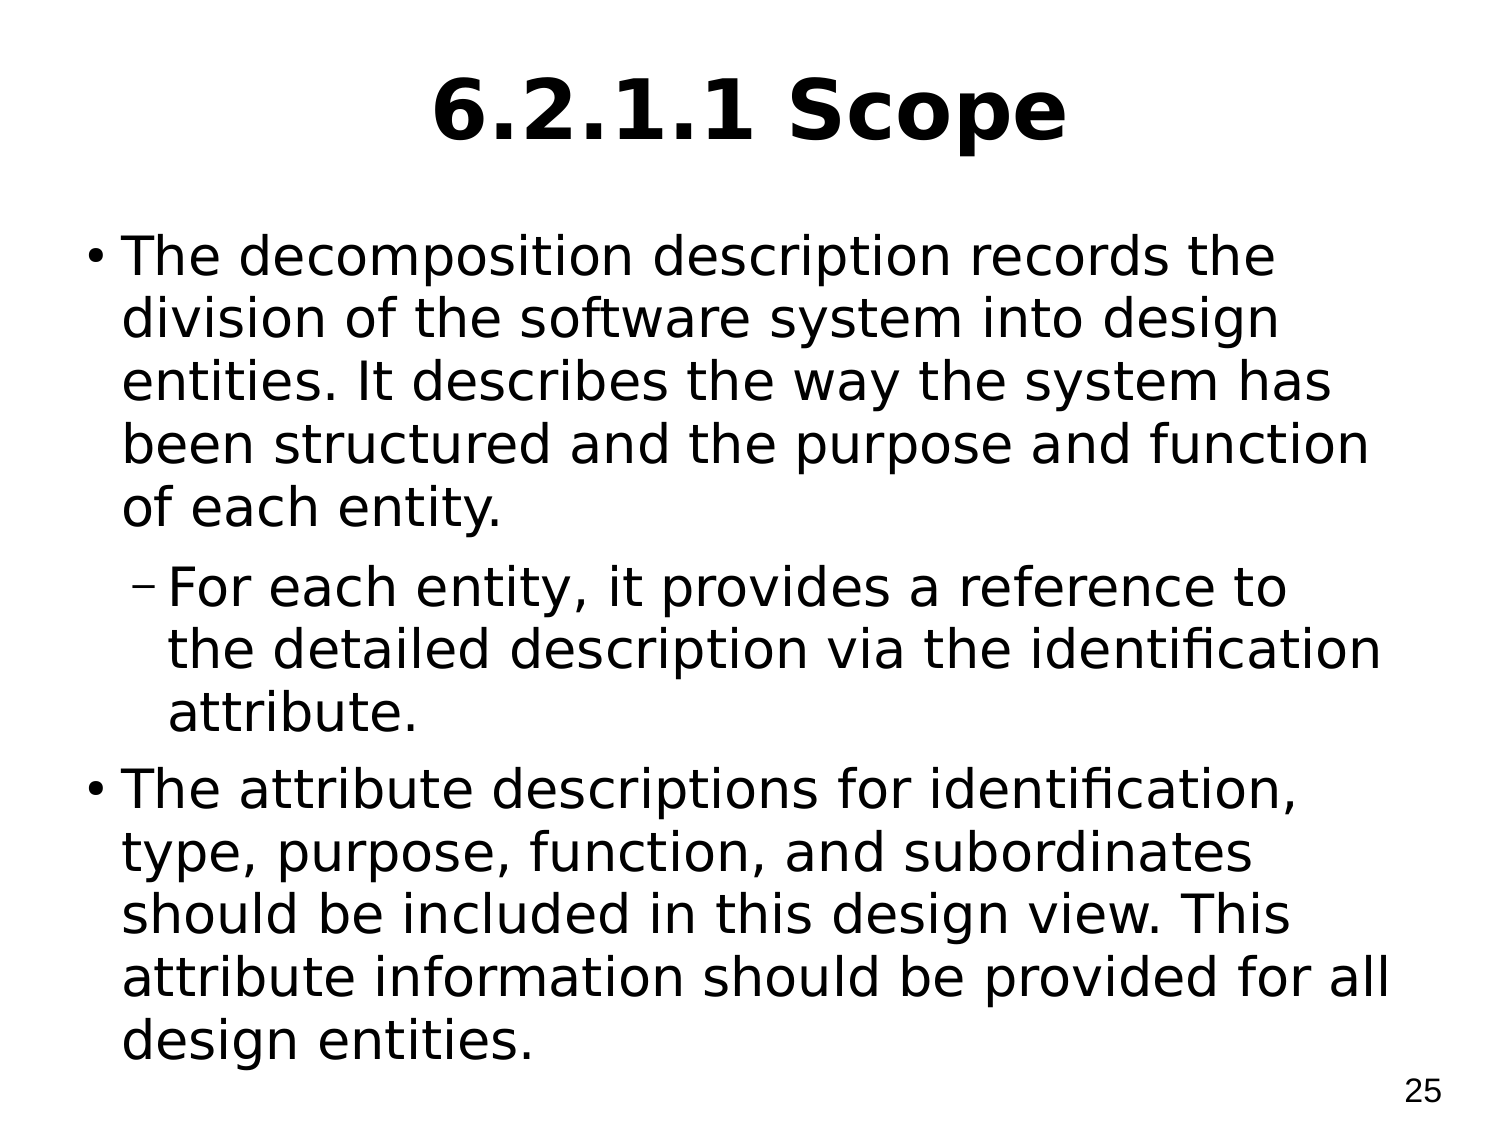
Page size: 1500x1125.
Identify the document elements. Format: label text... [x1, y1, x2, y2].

list The decomposition description records the division of the software system into design entities. It describes the way the system has been structured and the purpose and function of each entity. For each entity, it provides a reference to the detailed description via the identification attribute. The attribute descriptions for identification, type, purpose, function, and subordinates should be included in this design view. This attribute information should be provided for all design entities. [75, 224, 1395, 1075]
title 6.2.1.1 Scope [75, 44, 1425, 177]
